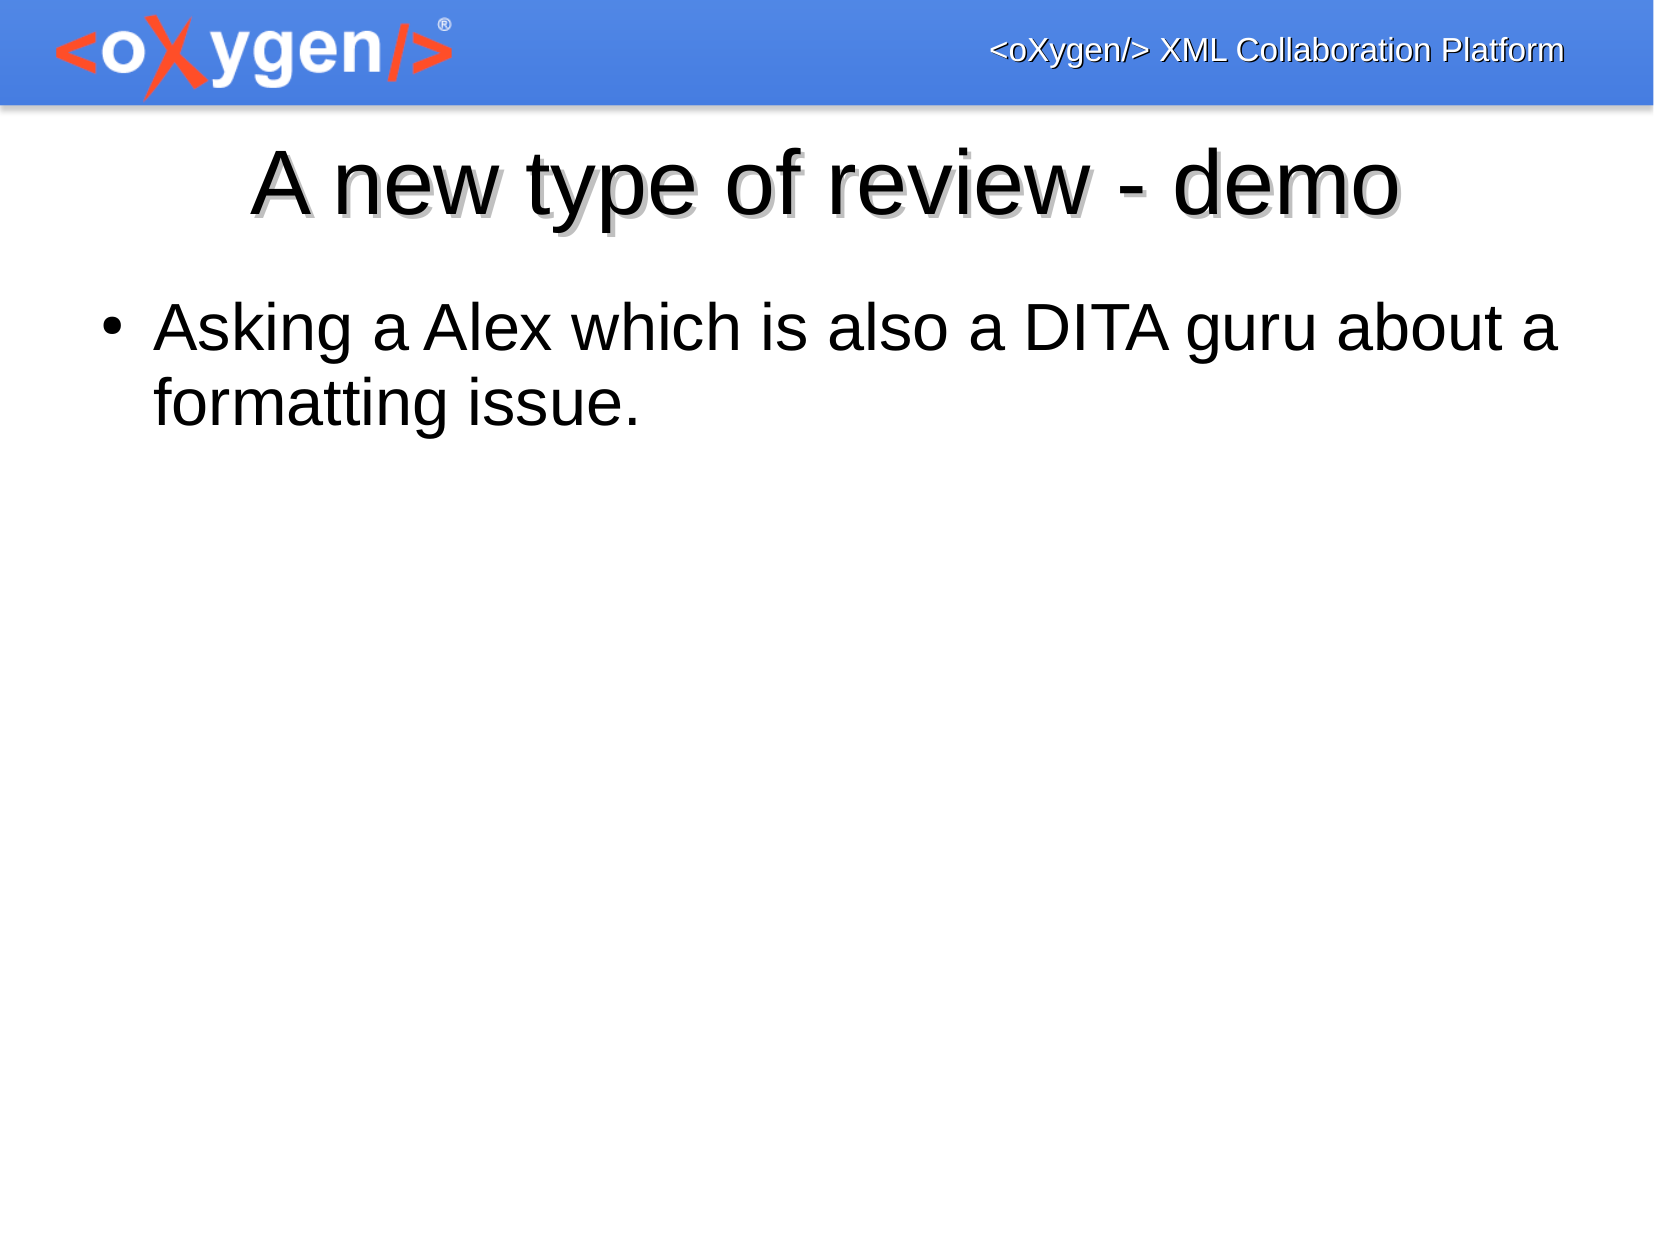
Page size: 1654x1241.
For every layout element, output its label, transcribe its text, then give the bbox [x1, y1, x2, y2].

list Asking a Alex which is also a DITA guru about a formatting issue. [82, 290, 1571, 1010]
picture [0, 0, 1654, 119]
title A new type of review - demo [82, 78, 1571, 287]
